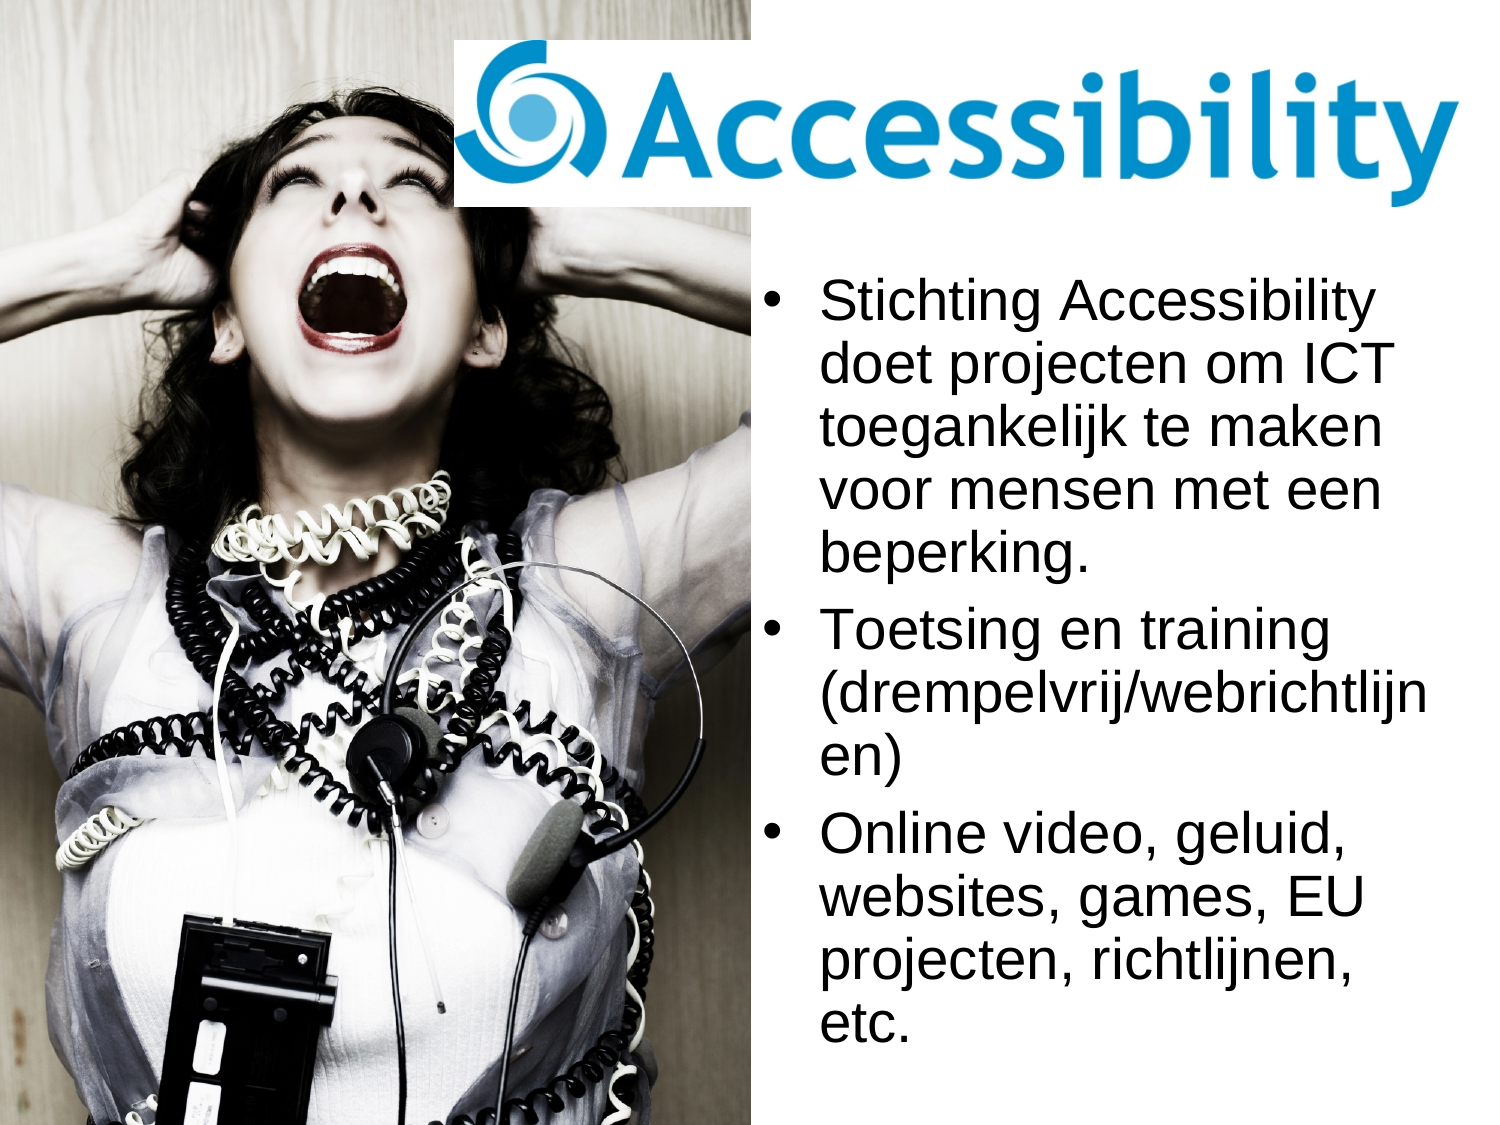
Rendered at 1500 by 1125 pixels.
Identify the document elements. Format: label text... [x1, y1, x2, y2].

list Stichting Accessibility doet projecten om ICT toegankelijk te maken voor mensen met een beperking. Toetsing en training (drempelvrij/webrichtlijnen) Online video, geluid, websites, games, EU projecten, richtlijnen, etc. [748, 262, 1447, 1095]
picture [0, 0, 1459, 1125]
